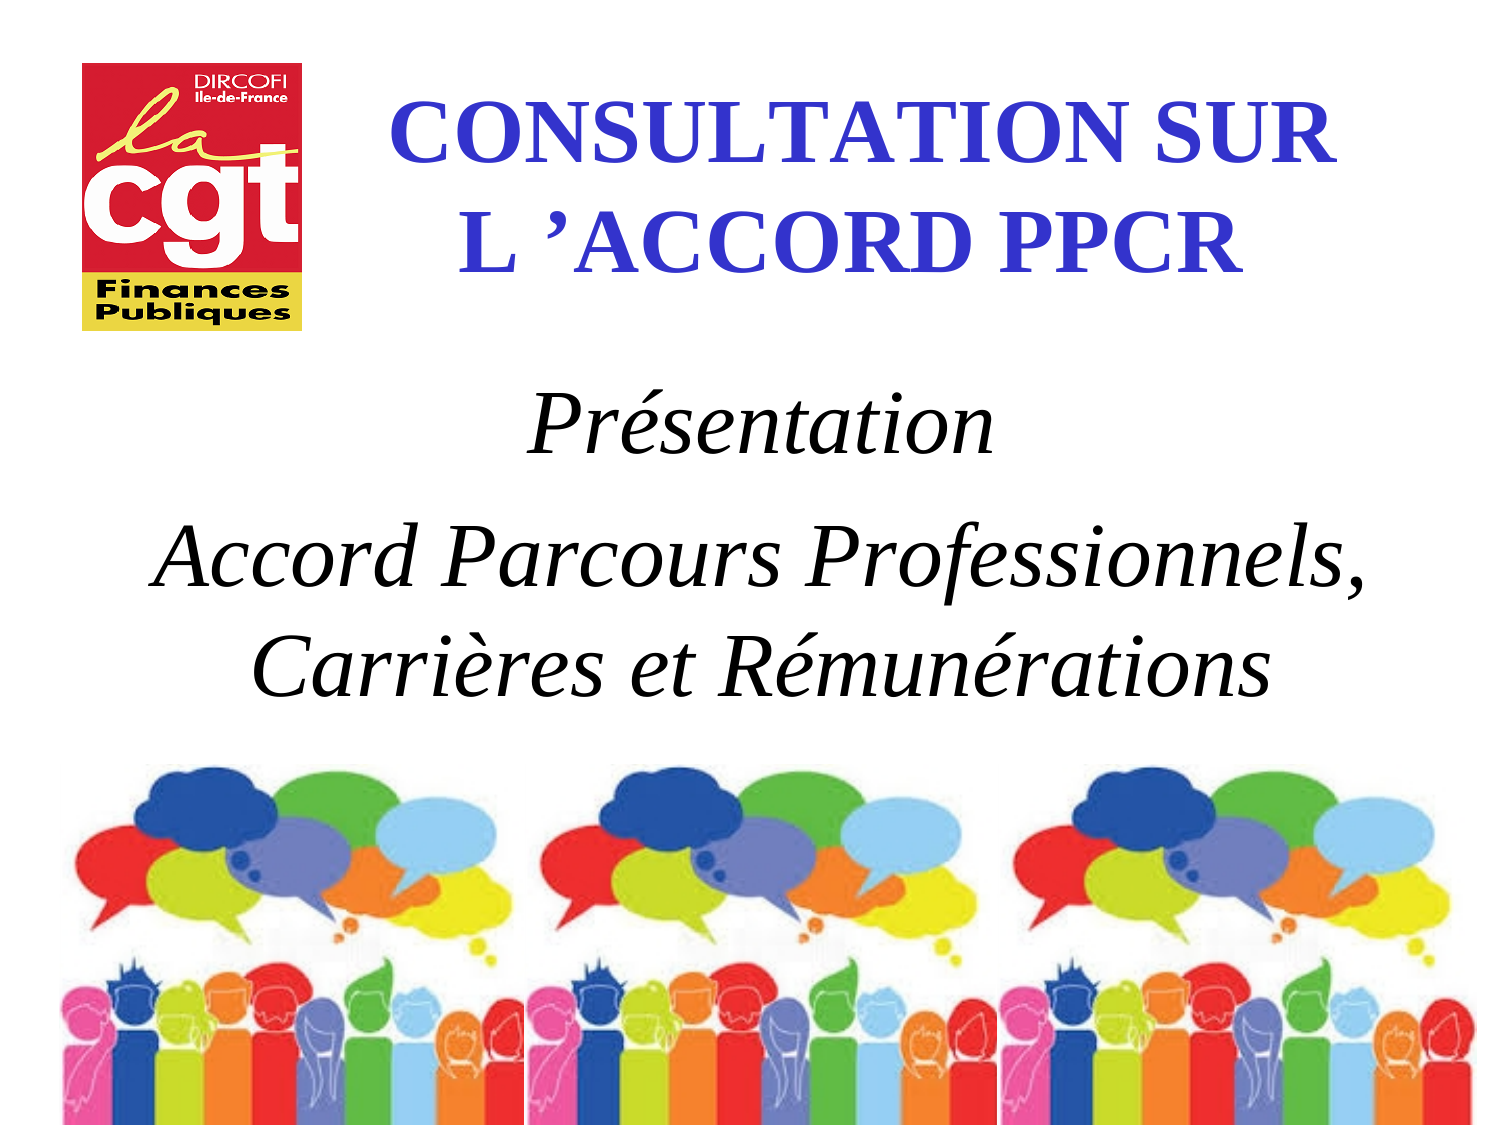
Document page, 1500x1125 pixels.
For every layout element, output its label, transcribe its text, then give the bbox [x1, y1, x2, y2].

title CONSULTATION SUR L ’ACCORD PPCR [337, 63, 1388, 299]
picture [82, 63, 302, 331]
subtitle Présentation Accord Parcours Professionnels, Carrières et Rémunérations [112, 354, 1413, 764]
picture [59, 764, 1477, 1125]
